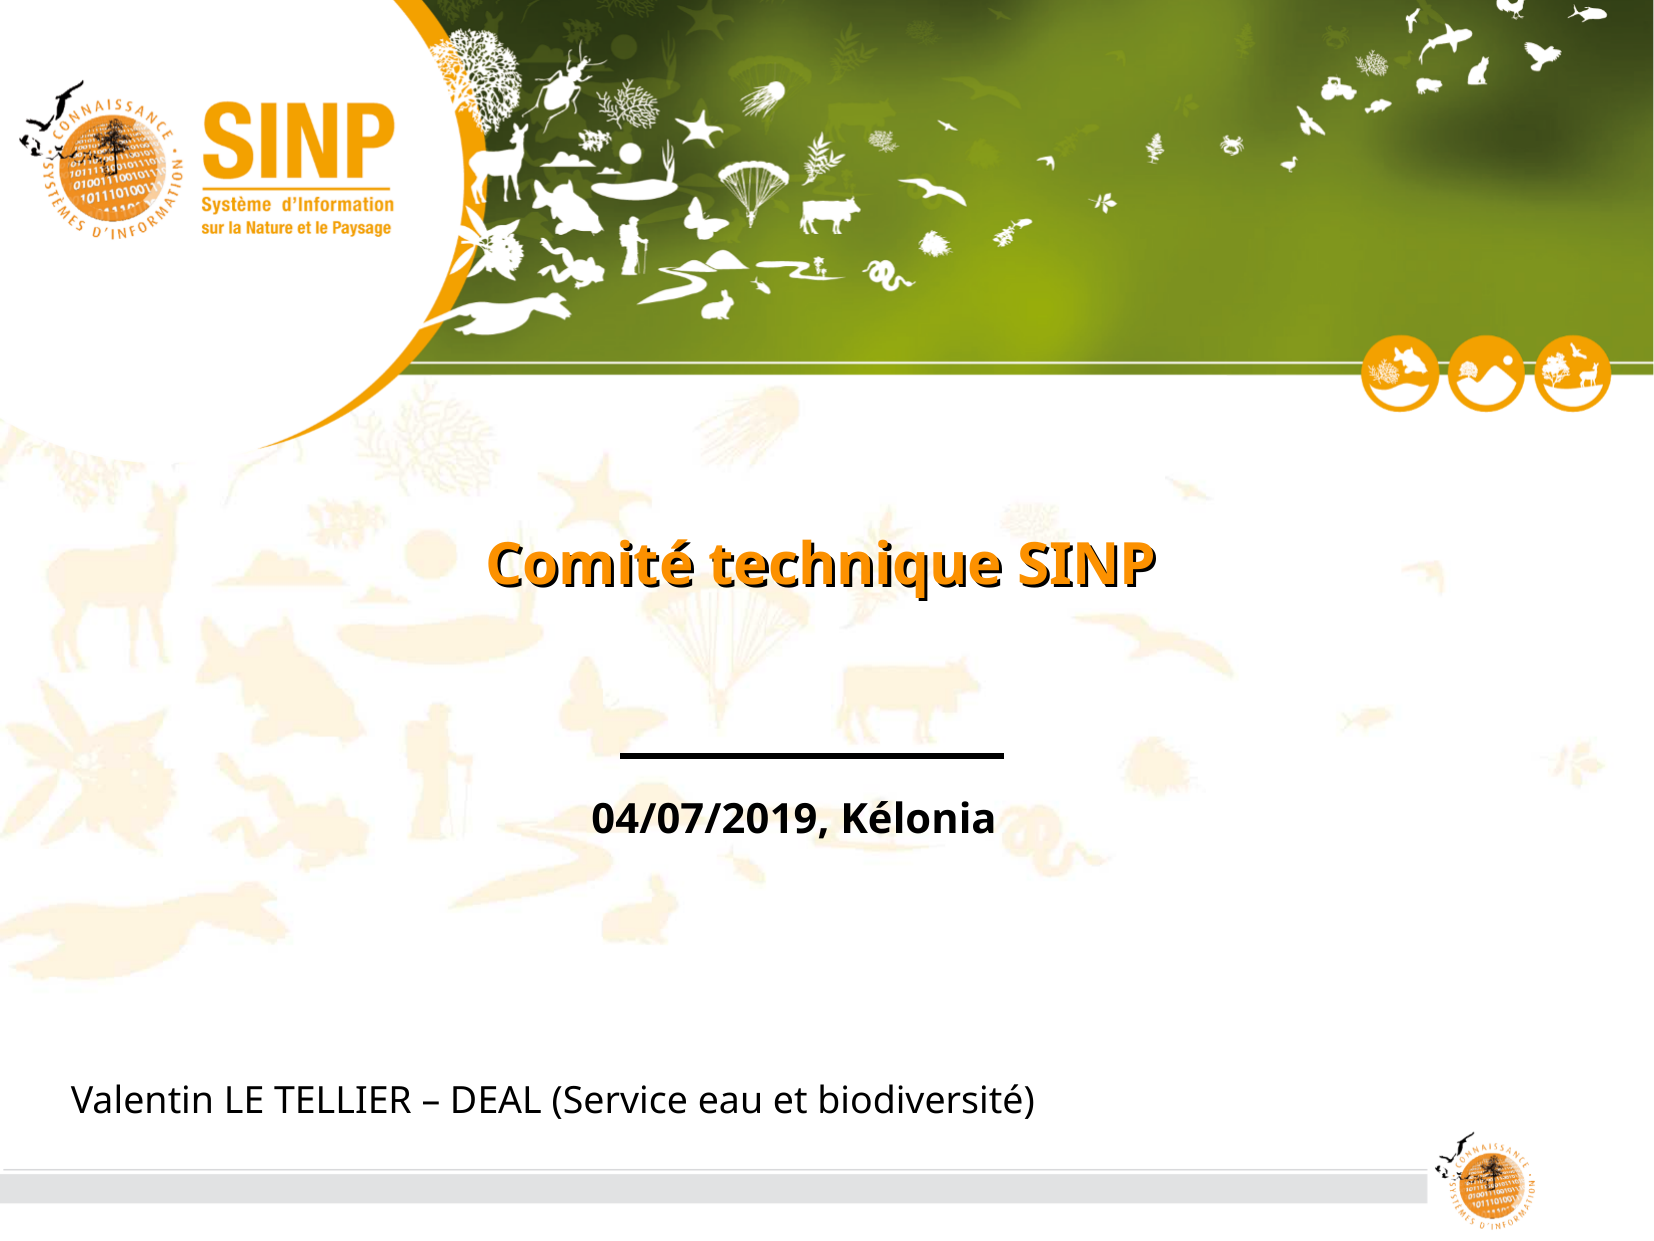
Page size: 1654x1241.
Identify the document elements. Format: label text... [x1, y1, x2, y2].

picture [0, 0, 1654, 1241]
subtitle Comité technique SINP [76, 480, 1565, 703]
text_box 04/07/2019, Kélonia Valentin LE TELLIER – DEAL (Service eau et biodiversité) [70, 838, 1518, 1063]
